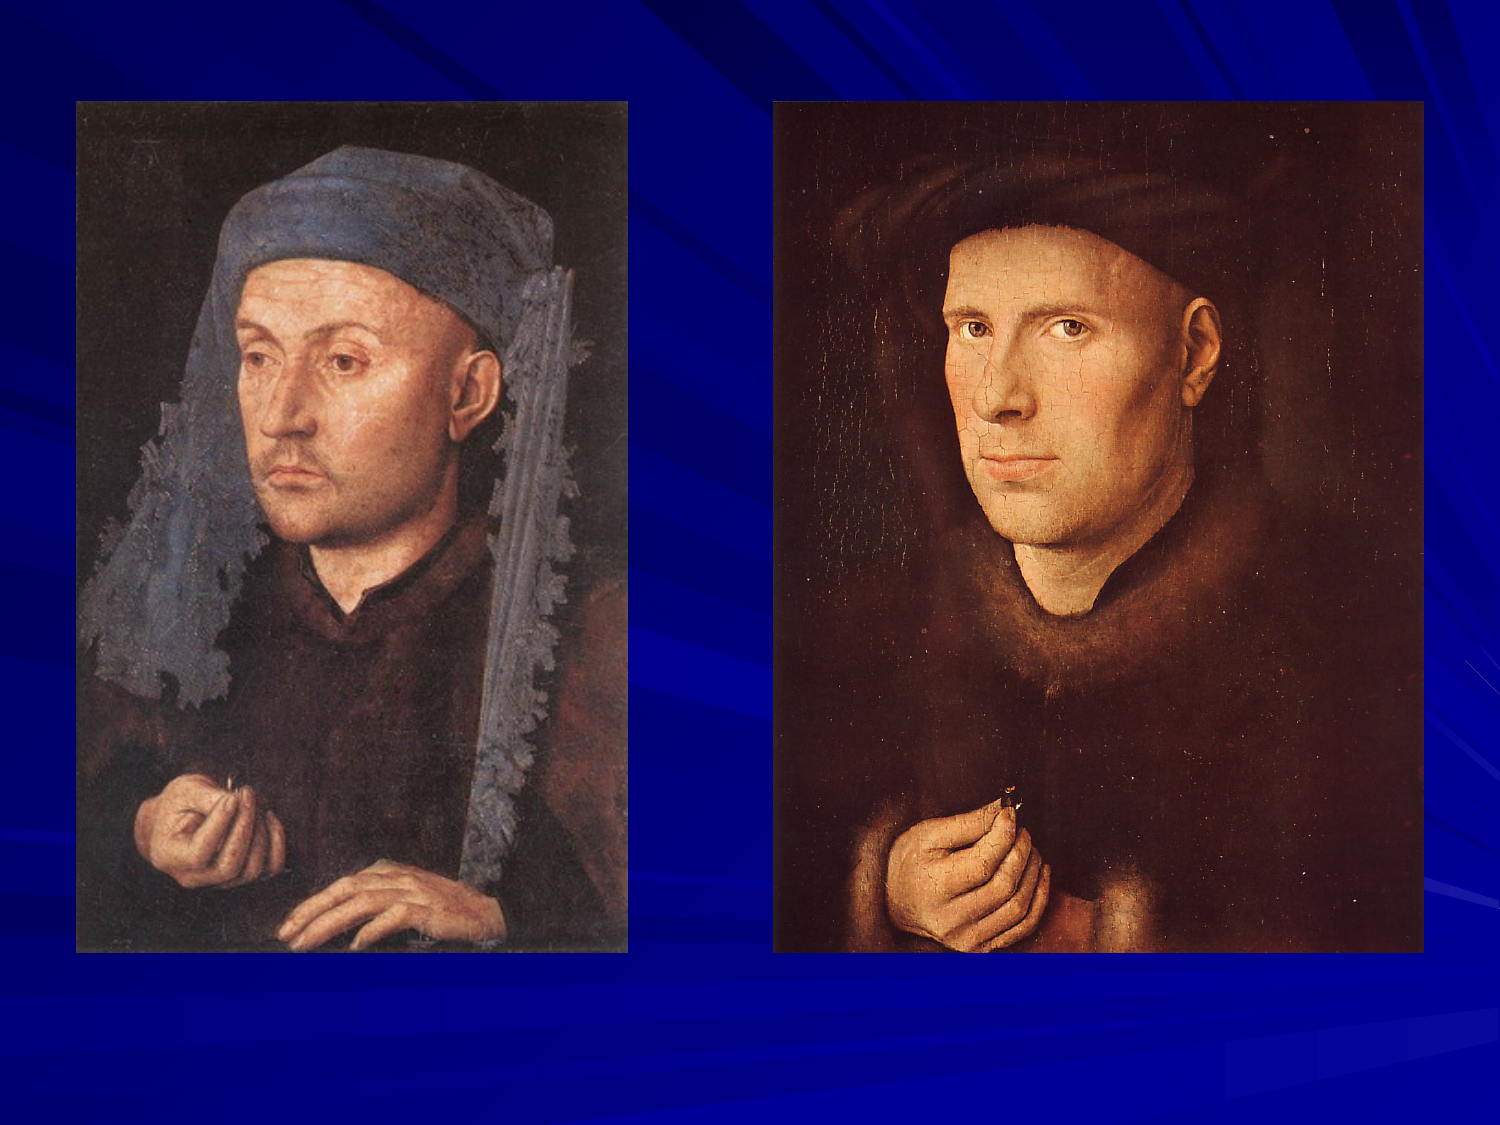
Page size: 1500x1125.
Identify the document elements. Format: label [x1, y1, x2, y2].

picture [773, 101, 1424, 953]
picture [76, 101, 628, 953]
